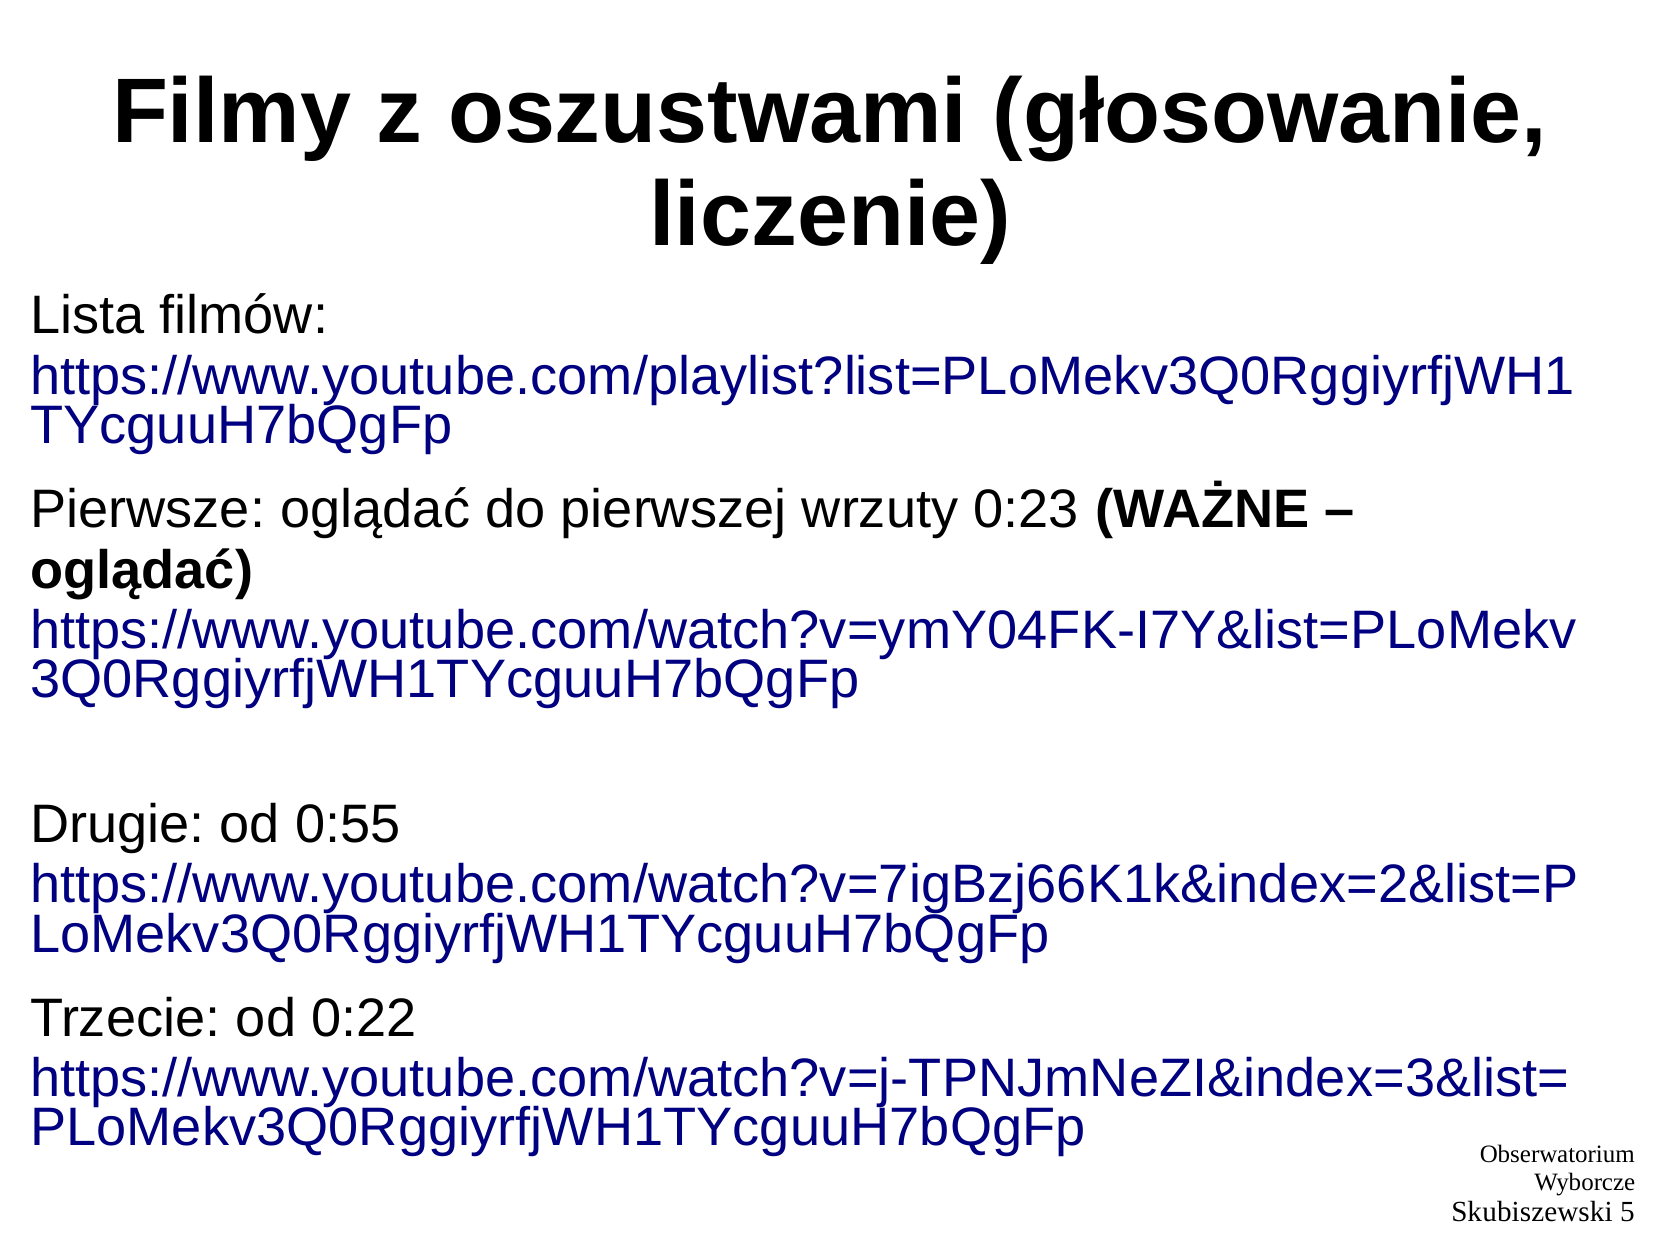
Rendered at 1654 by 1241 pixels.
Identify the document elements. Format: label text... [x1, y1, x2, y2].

title Filmy z oszustwami (głosowanie, liczenie) [86, 60, 1575, 266]
list Lista filmów: https://www.youtube.com/playlist?list=PLoMekv3Q0RggiyrfjWH1TYcguuH7bQgFp Pierwsze: oglądać do pierwszej wrzuty 0:23 (WAŻNE – oglądać) https://www.youtube.com/watch?v=ymY04FK-I7Y&list=PLoMekv3Q0RggiyrfjWH1TYcguuH7bQgFp Drugie: od 0:55 https://www.youtube.com/watch?v=7igBzj66K1k&index=2&list=PLoMekv3Q0RggiyrfjWH1TYcguuH7bQgFp Trzecie: od 0:22 https://www.youtube.com/watch?v=j-TPNJmNeZI&index=3&list=PLoMekv3Q0RggiyrfjWH1TYcguuH7bQgFp [30, 285, 1583, 1156]
